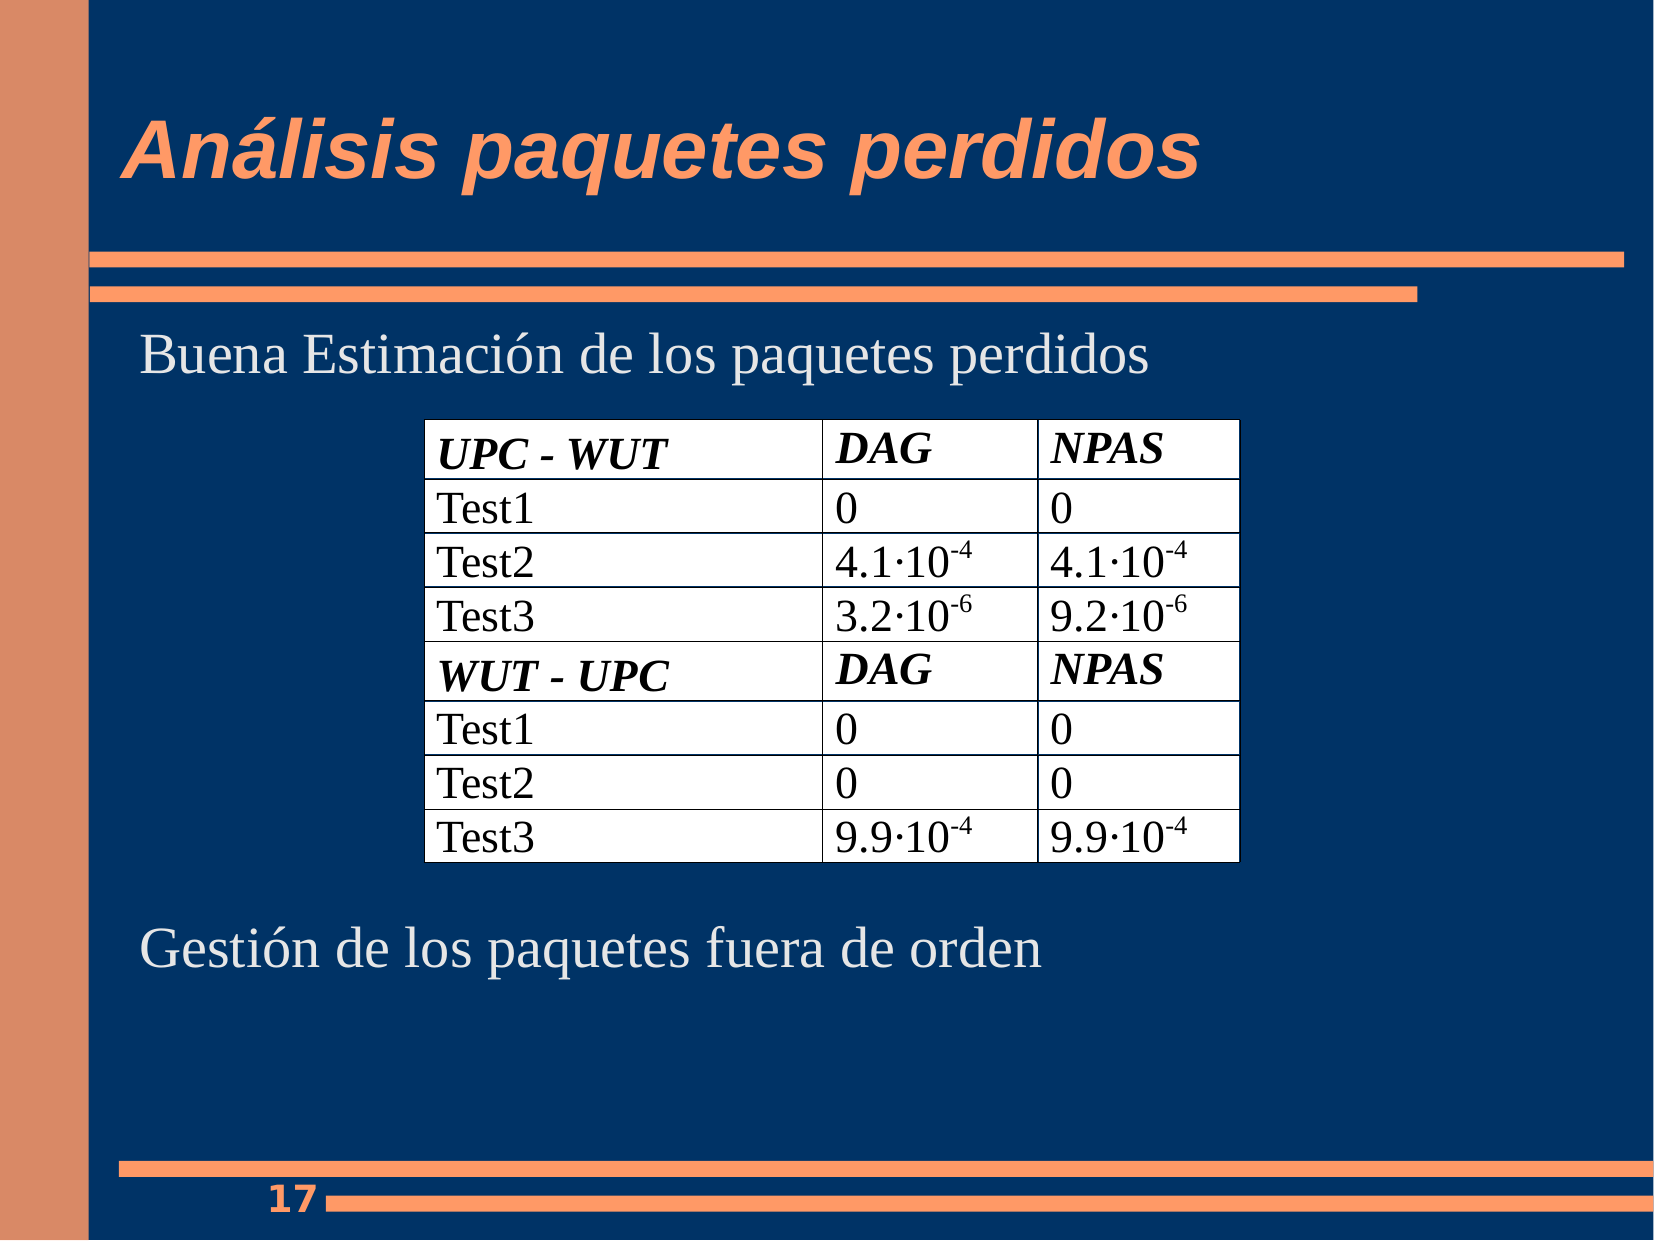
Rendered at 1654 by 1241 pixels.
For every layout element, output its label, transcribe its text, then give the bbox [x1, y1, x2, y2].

list Gestión de los paquetes fuera de orden [121, 915, 1561, 1111]
list Buena Estimación de los paquetes perdidos [121, 322, 1561, 562]
title Análisis paquetes perdidos [121, 46, 1534, 254]
chart [324, 562, 1330, 915]
